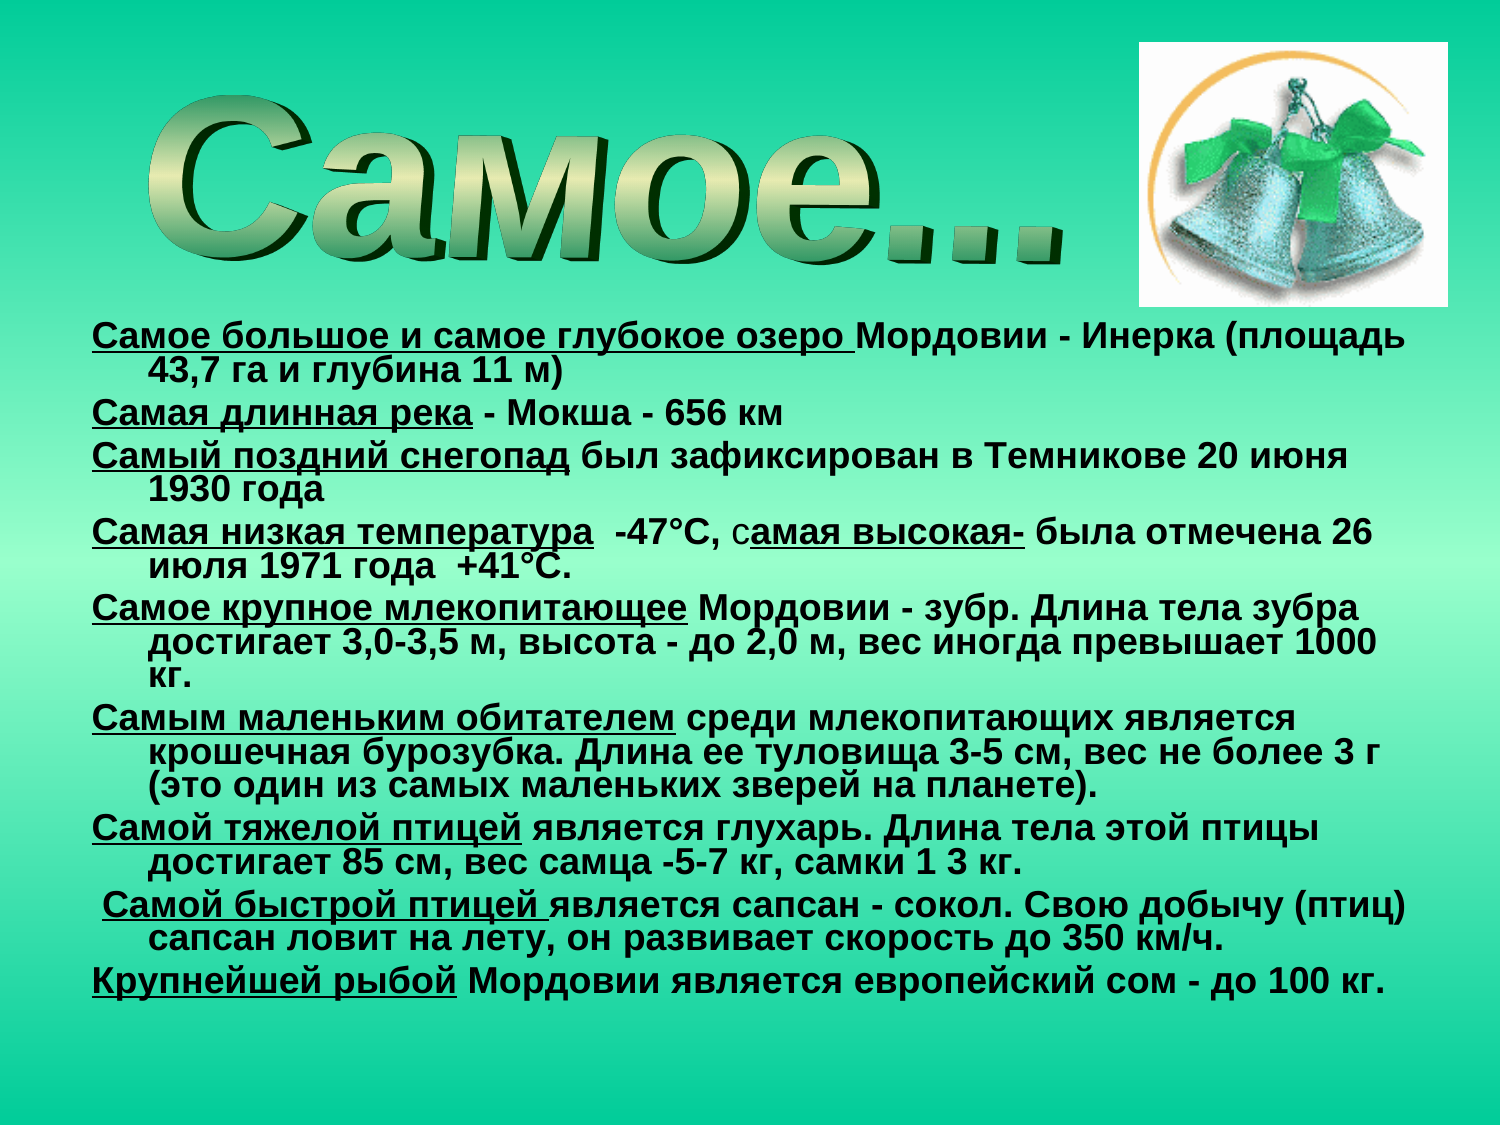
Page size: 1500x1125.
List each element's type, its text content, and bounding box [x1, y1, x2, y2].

picture [1139, 42, 1448, 307]
list Самое большое и самое глубокое озеро Мордовии - Инерка (площадь 43,7 га и глубина 11 м) Самая длинная река - Мокша - 656 км Самый поздний снегопад был зафиксирован в Темникове 20 июня 1930 года Самая низкая температура -47°С, самая высокая- была отмечена 26 июля 1971 года +41°С. Самое крупное млекопитающее Мордовии - зубр. Длина тела зубра достигает 3,0-3,5 м, высота - до 2,0 м, вес иногда превышает 1000 кг. Самым маленьким обитателем среди млекопитающих является крошечная бурозубка. Длина ее туловища 3-5 см, вес не более 3 г (это один из самых маленьких зверей на планете). Самой тяжелой птицей является глухарь. Длина тела этой птицы достигает 85 см, вес самца -5-7 кг, самки 1 3 кг. Самой быстрой птицей является сапсан - сокол. Свою добычу (птиц) сапсан ловит на лету, он развивает скорость до 350 км/ч. Крупнейшей рыбой Мордовии является европейский сом - до 100 кг. [76, 314, 1427, 1088]
